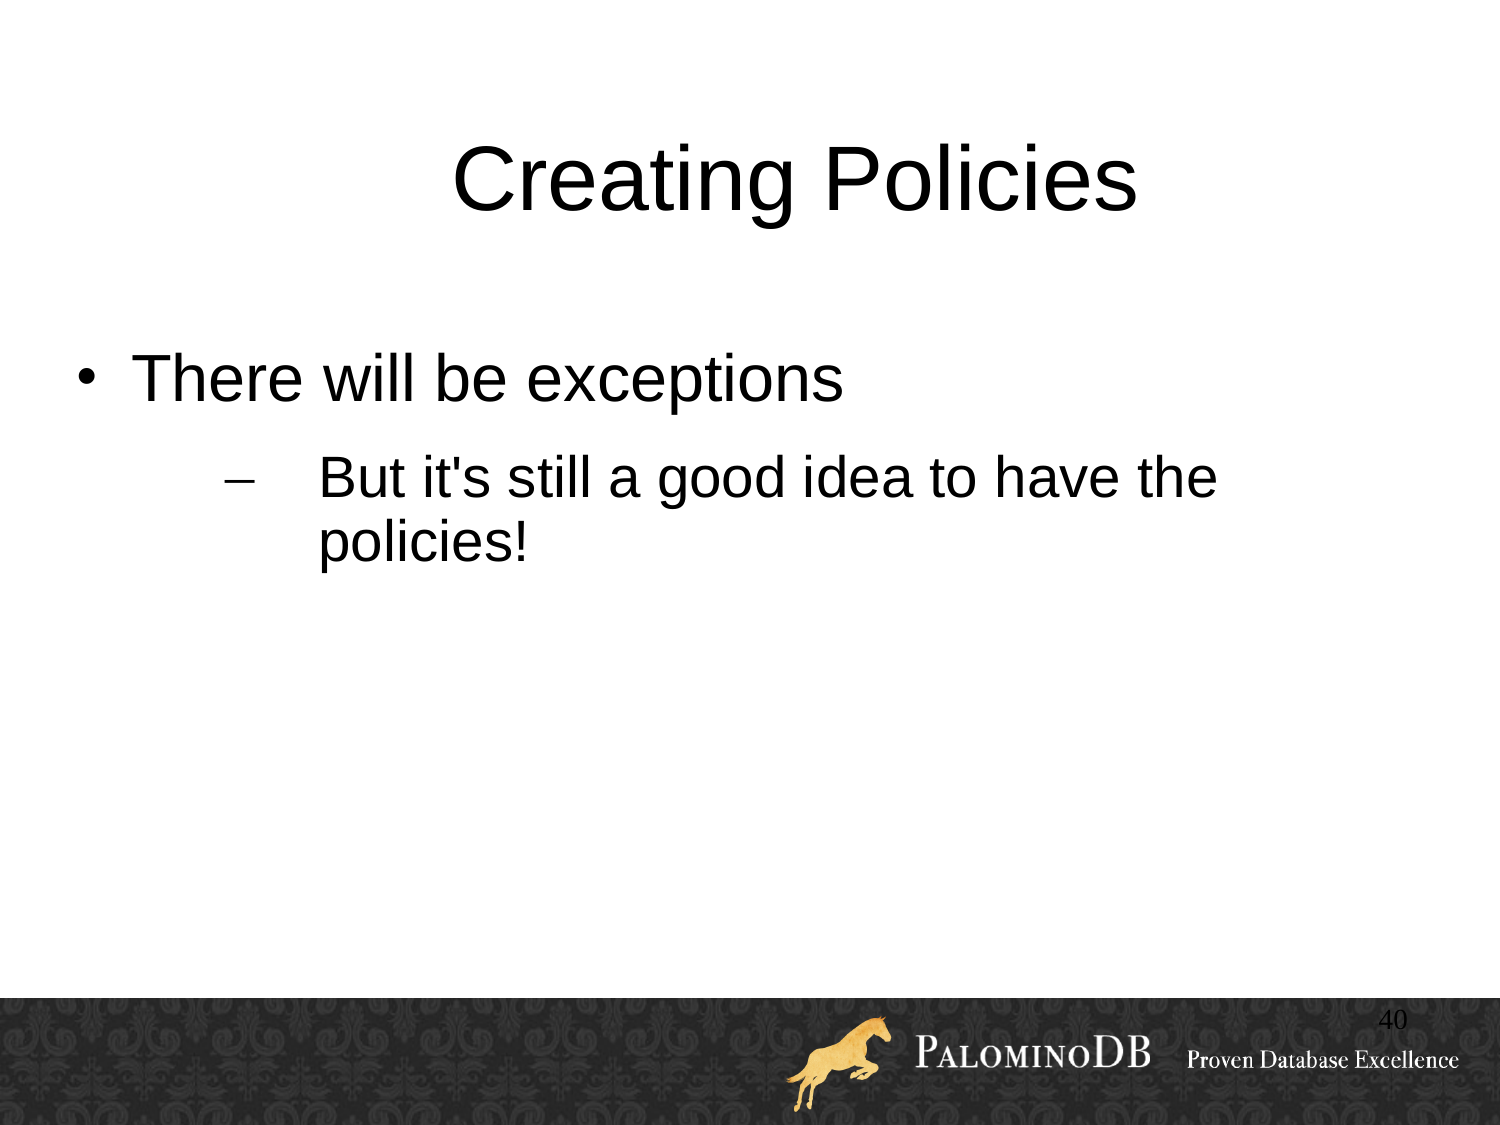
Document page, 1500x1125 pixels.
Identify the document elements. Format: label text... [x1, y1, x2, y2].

picture [0, 998, 1500, 1125]
title Creating Policies [129, 110, 1462, 247]
list There will be exceptions But it's still a good idea to have the policies! [75, 337, 1426, 993]
